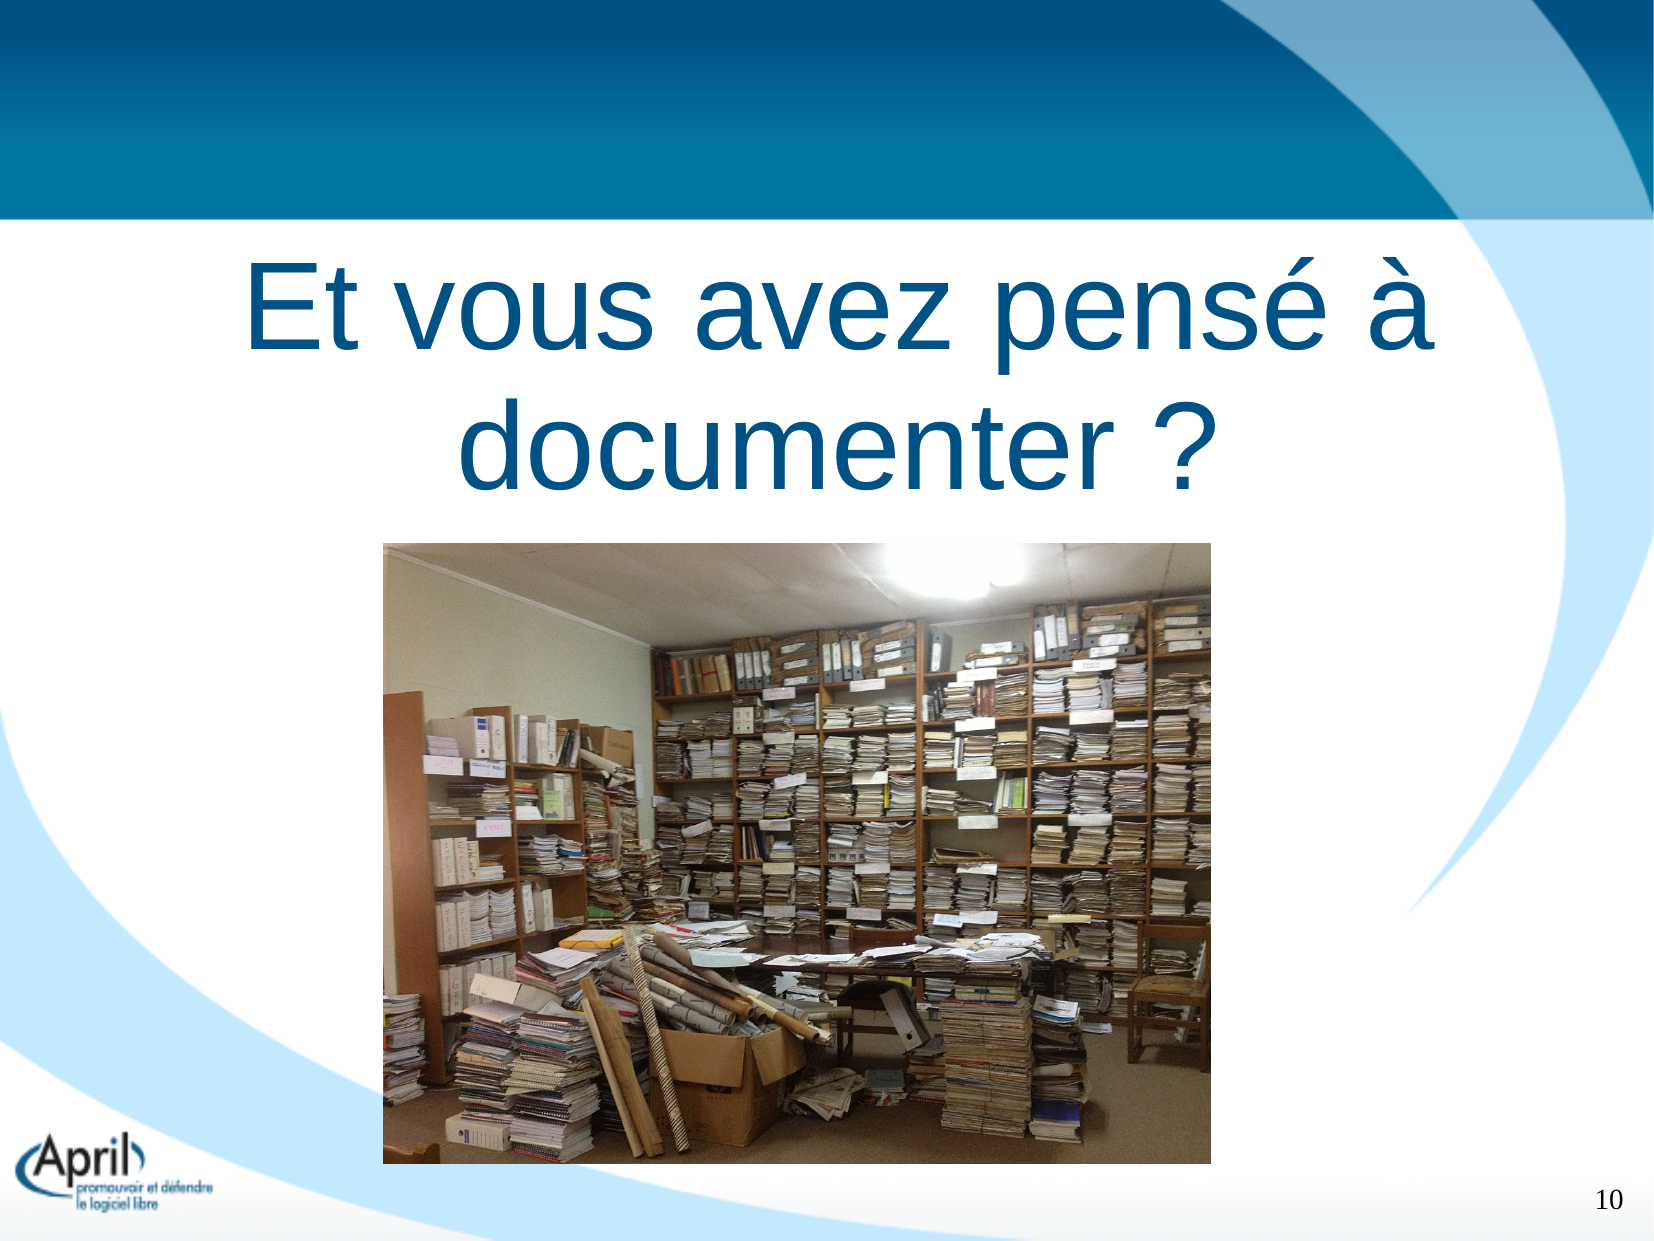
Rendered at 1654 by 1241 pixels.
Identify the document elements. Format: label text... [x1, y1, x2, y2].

picture [0, 0, 1654, 1241]
list Et vous avez pensé à documenter ? [59, 236, 1548, 1055]
